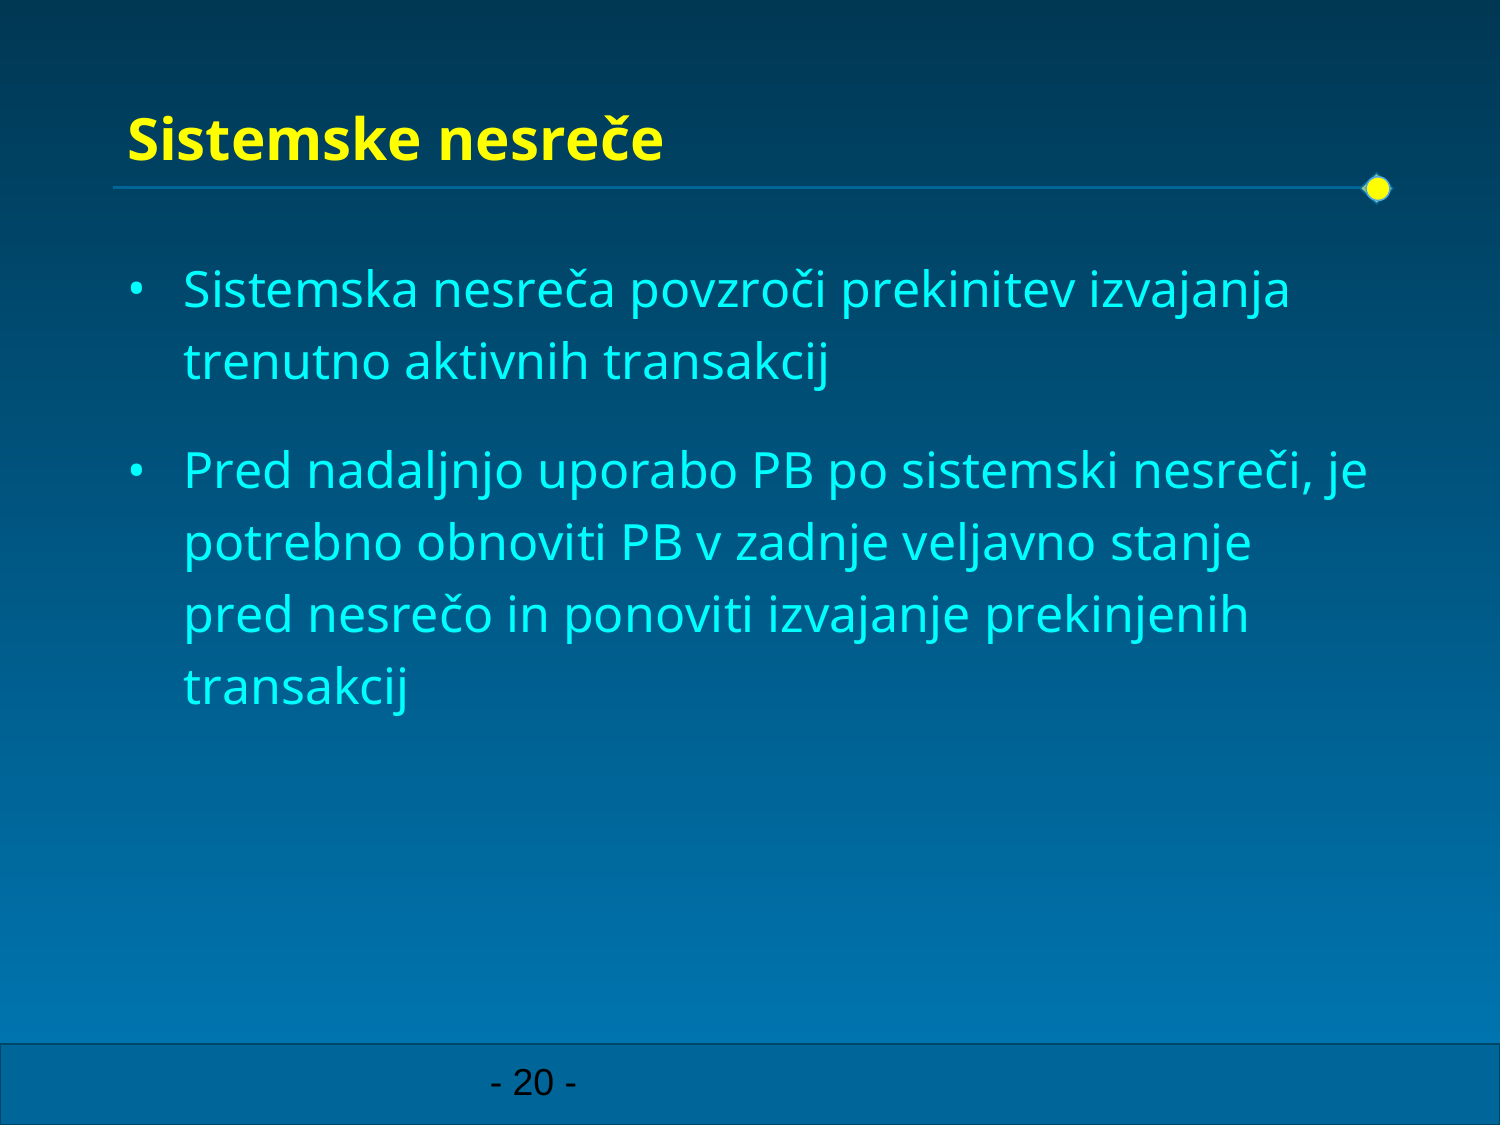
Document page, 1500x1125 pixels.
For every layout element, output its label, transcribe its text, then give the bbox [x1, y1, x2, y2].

list Sistemska nesreča povzroči prekinitev izvajanja trenutno aktivnih transakcij Pred nadaljnjo uporabo PB po sistemski nesreči, je potrebno obnoviti PB v zadnje veljavno stanje pred nesrečo in ponoviti izvajanje prekinjenih transakcij [112, 237, 1388, 963]
title Sistemske nesreče [112, 94, 1388, 181]
